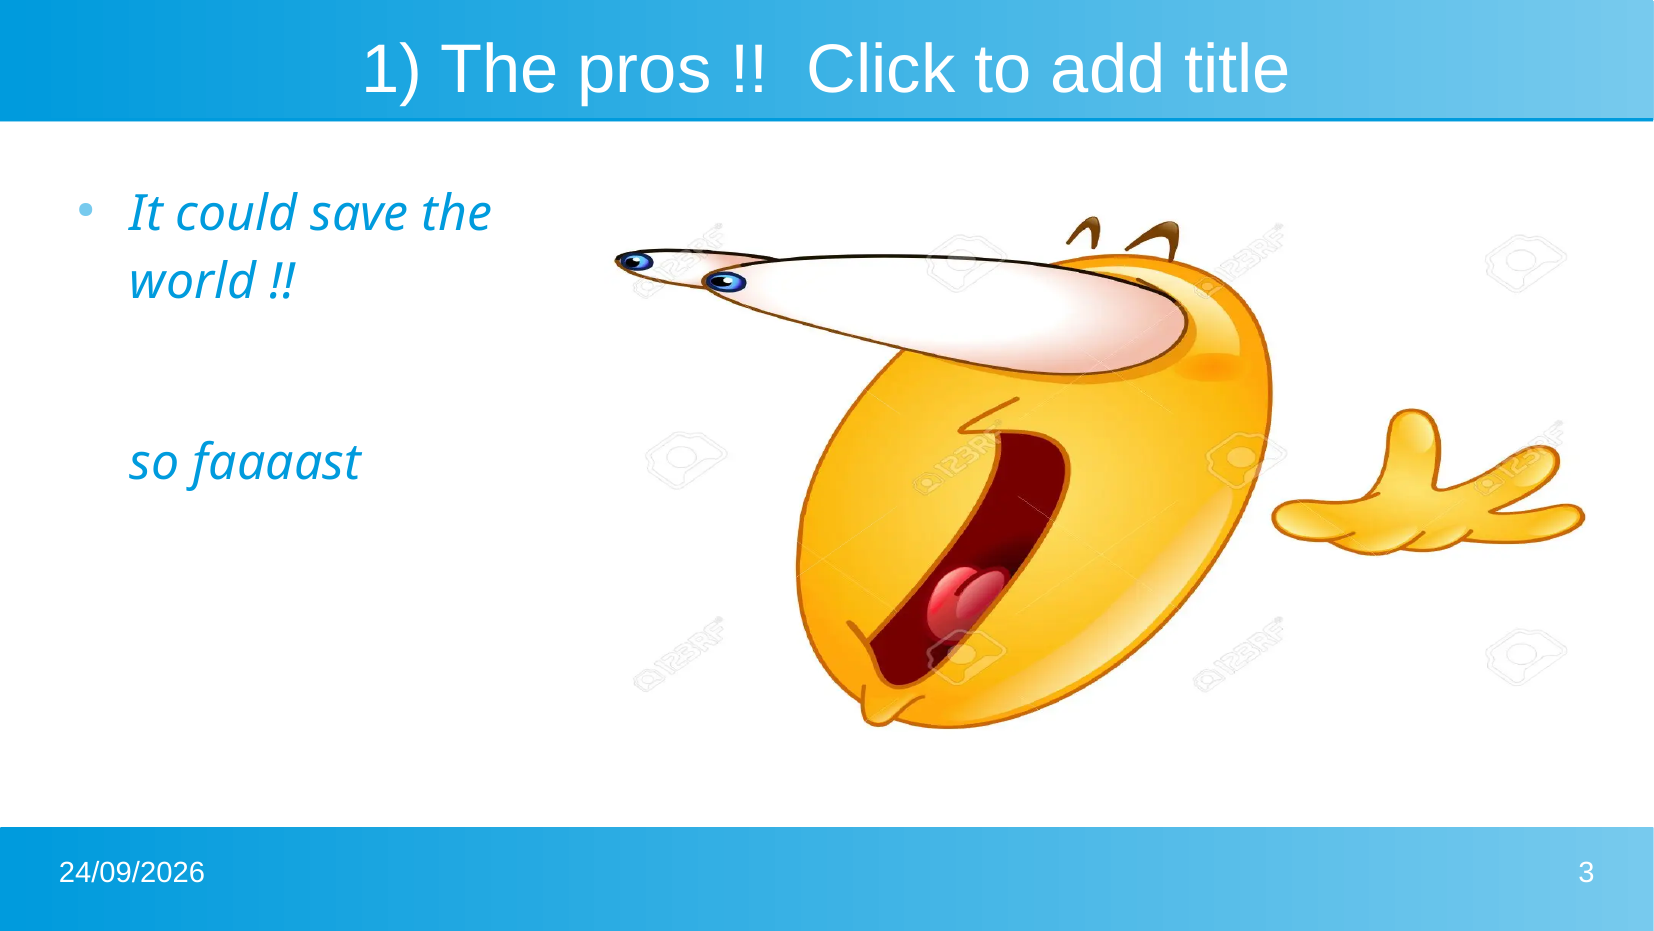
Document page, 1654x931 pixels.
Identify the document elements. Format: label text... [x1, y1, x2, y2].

list It could save the world !! so faaaast [59, 177, 1595, 768]
picture [604, 206, 1595, 739]
title 1) The pros !! Click to add title [59, 29, 1595, 108]
